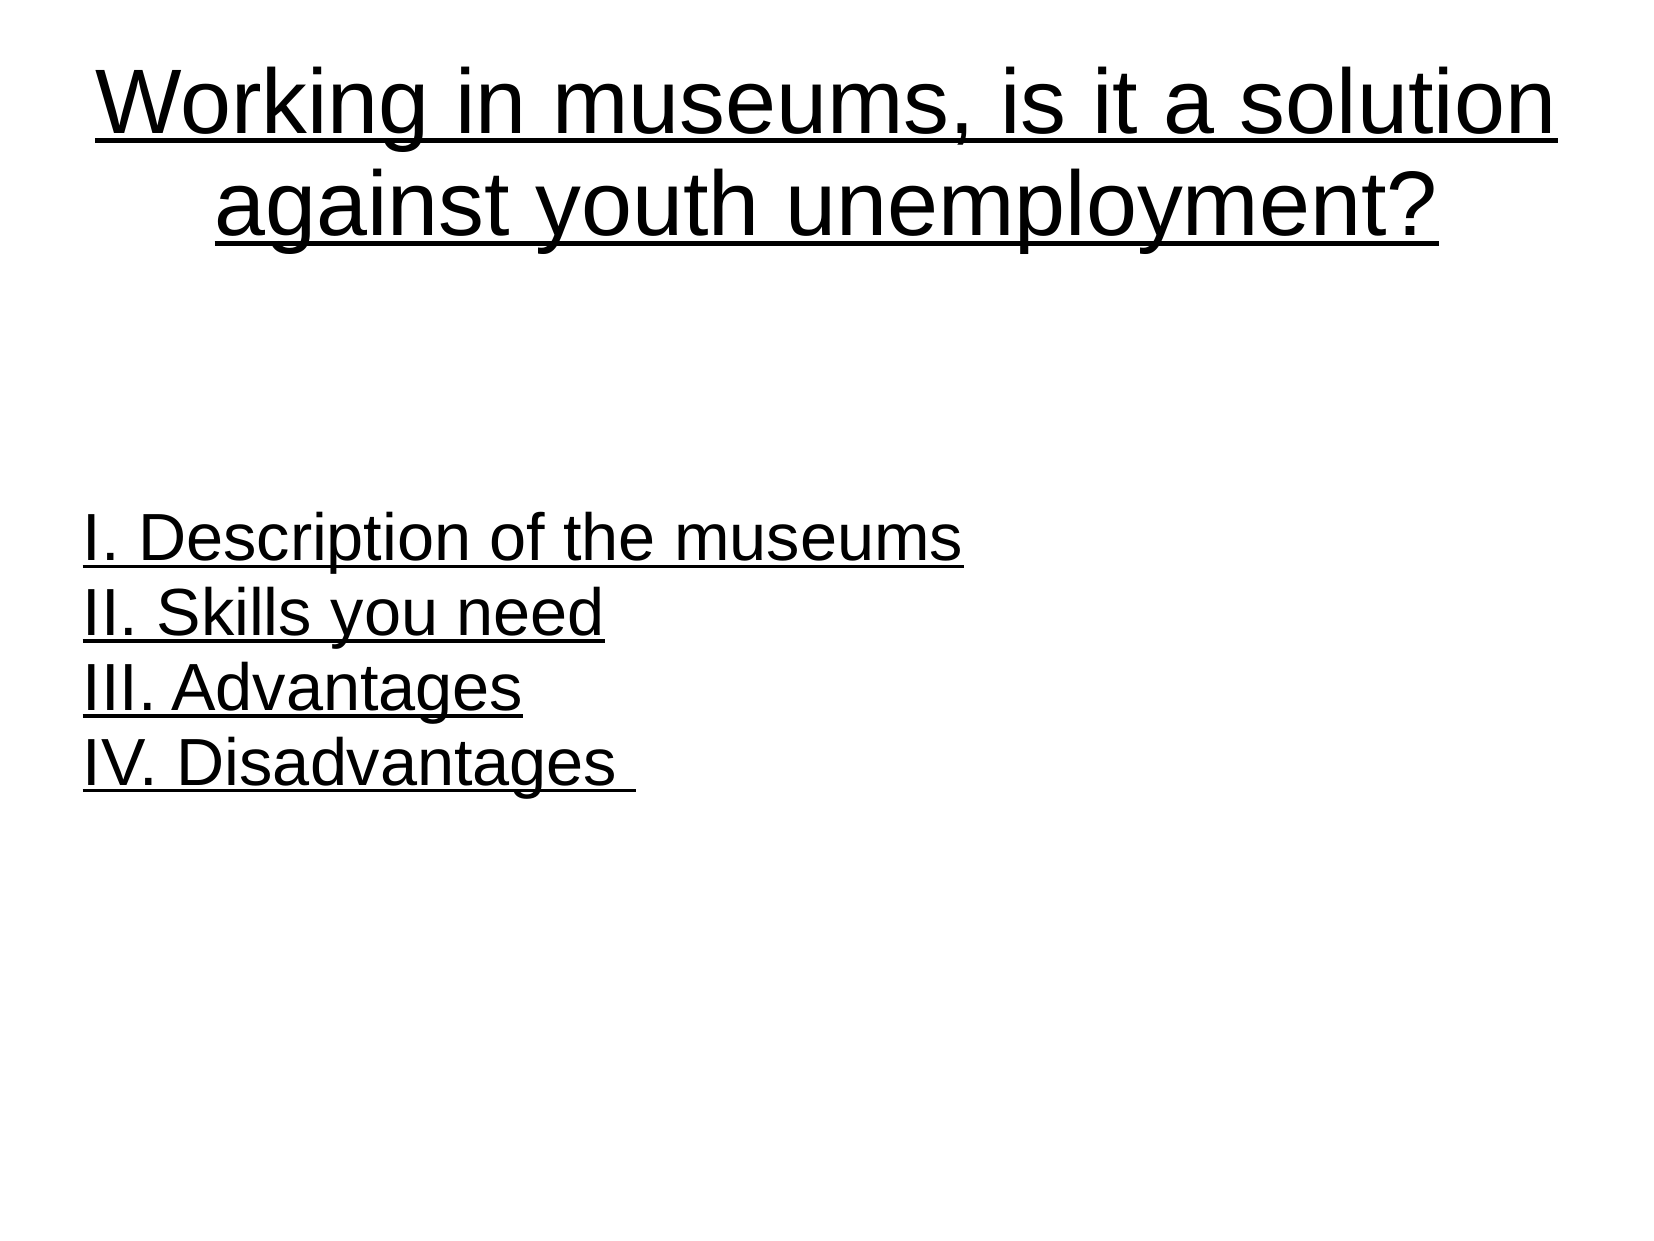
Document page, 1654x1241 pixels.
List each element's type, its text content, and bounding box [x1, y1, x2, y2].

subtitle I. Description of the museums II. Skills you need III. Advantages IV. Disadvantages [82, 290, 1571, 1010]
title Working in museums, is it a solution against youth unemployment? [82, 49, 1571, 257]
